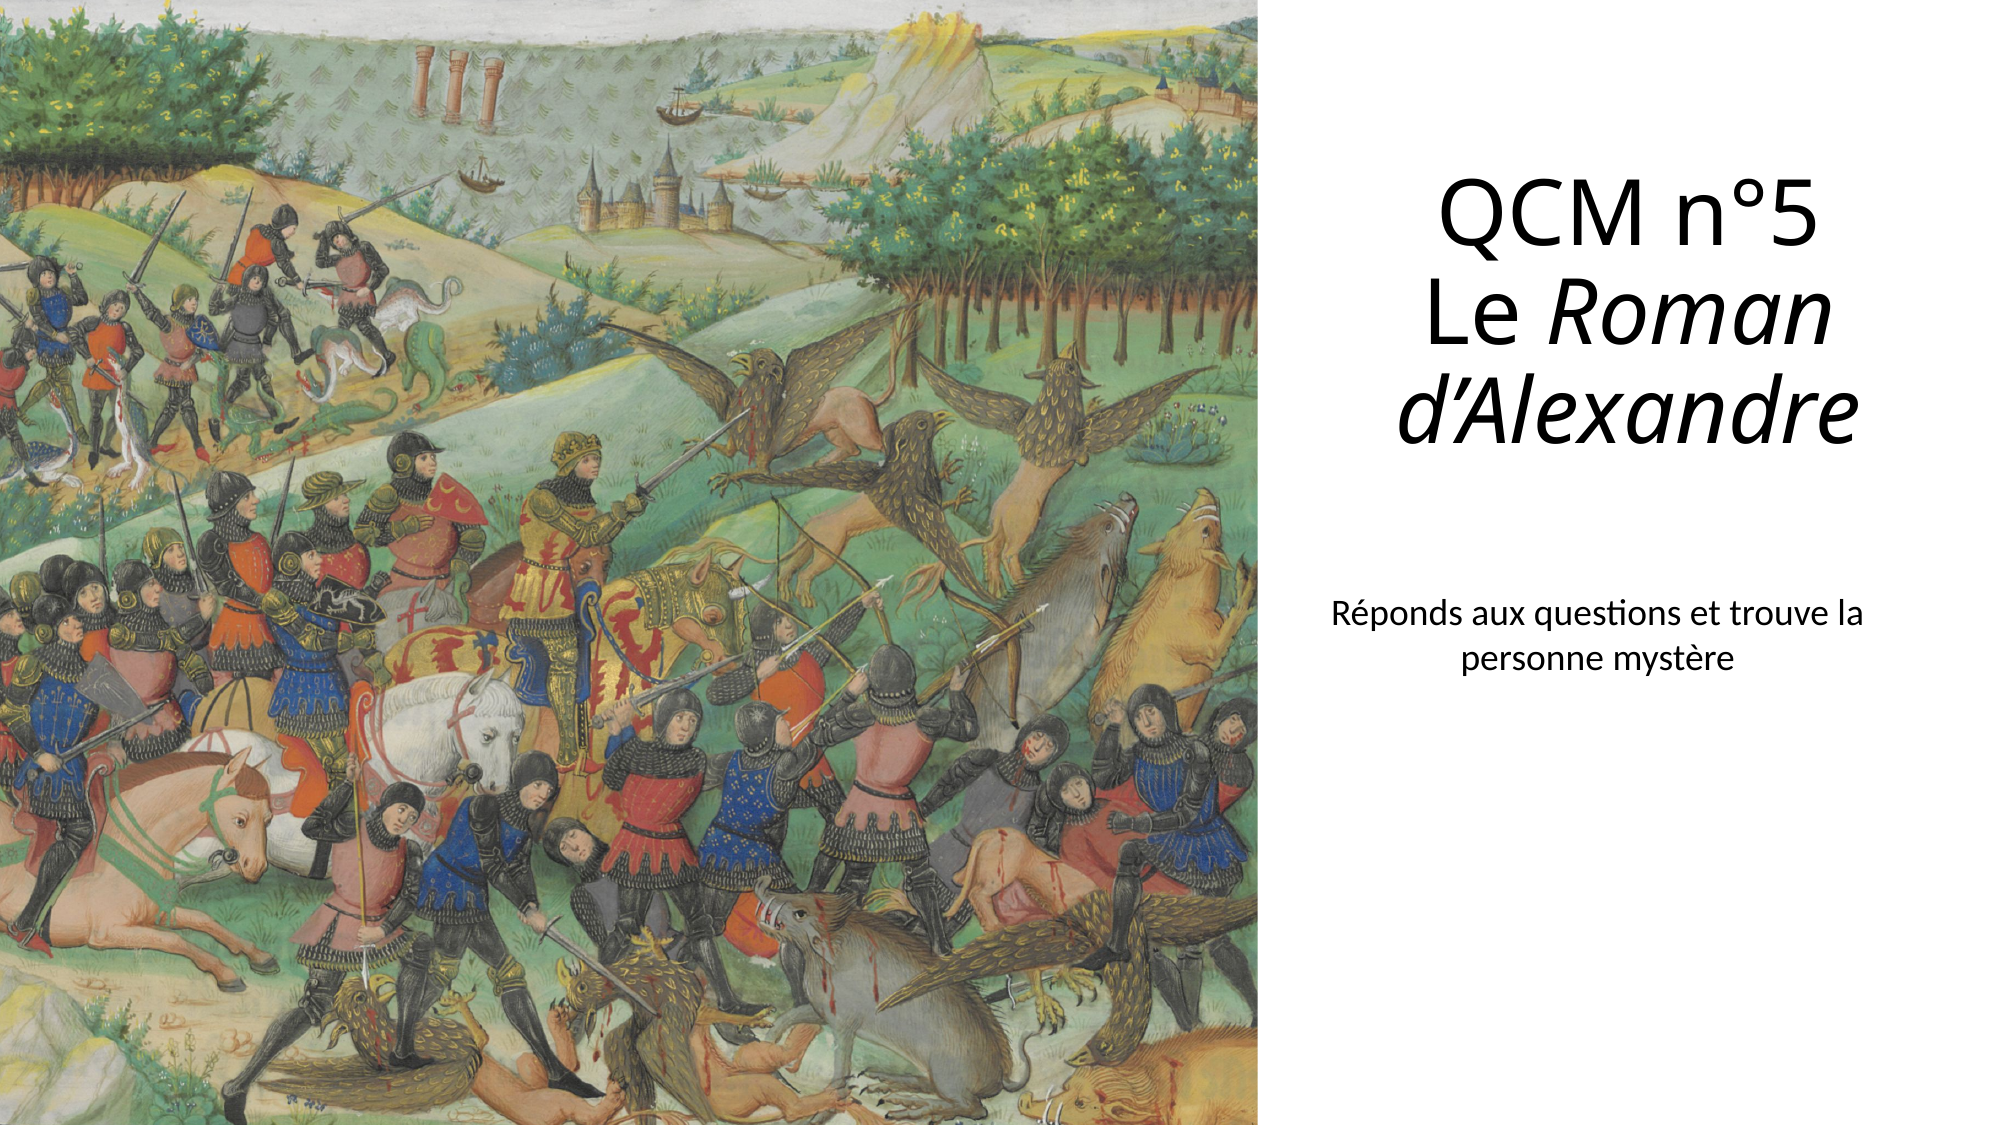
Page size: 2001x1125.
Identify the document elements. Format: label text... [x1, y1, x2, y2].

text_box Réponds aux questions et trouve la personne mystère [1291, 580, 1905, 687]
picture [0, 0, 1258, 1125]
title QCM n°5 Le Roman d’Alexandre [1258, 16, 2000, 471]
